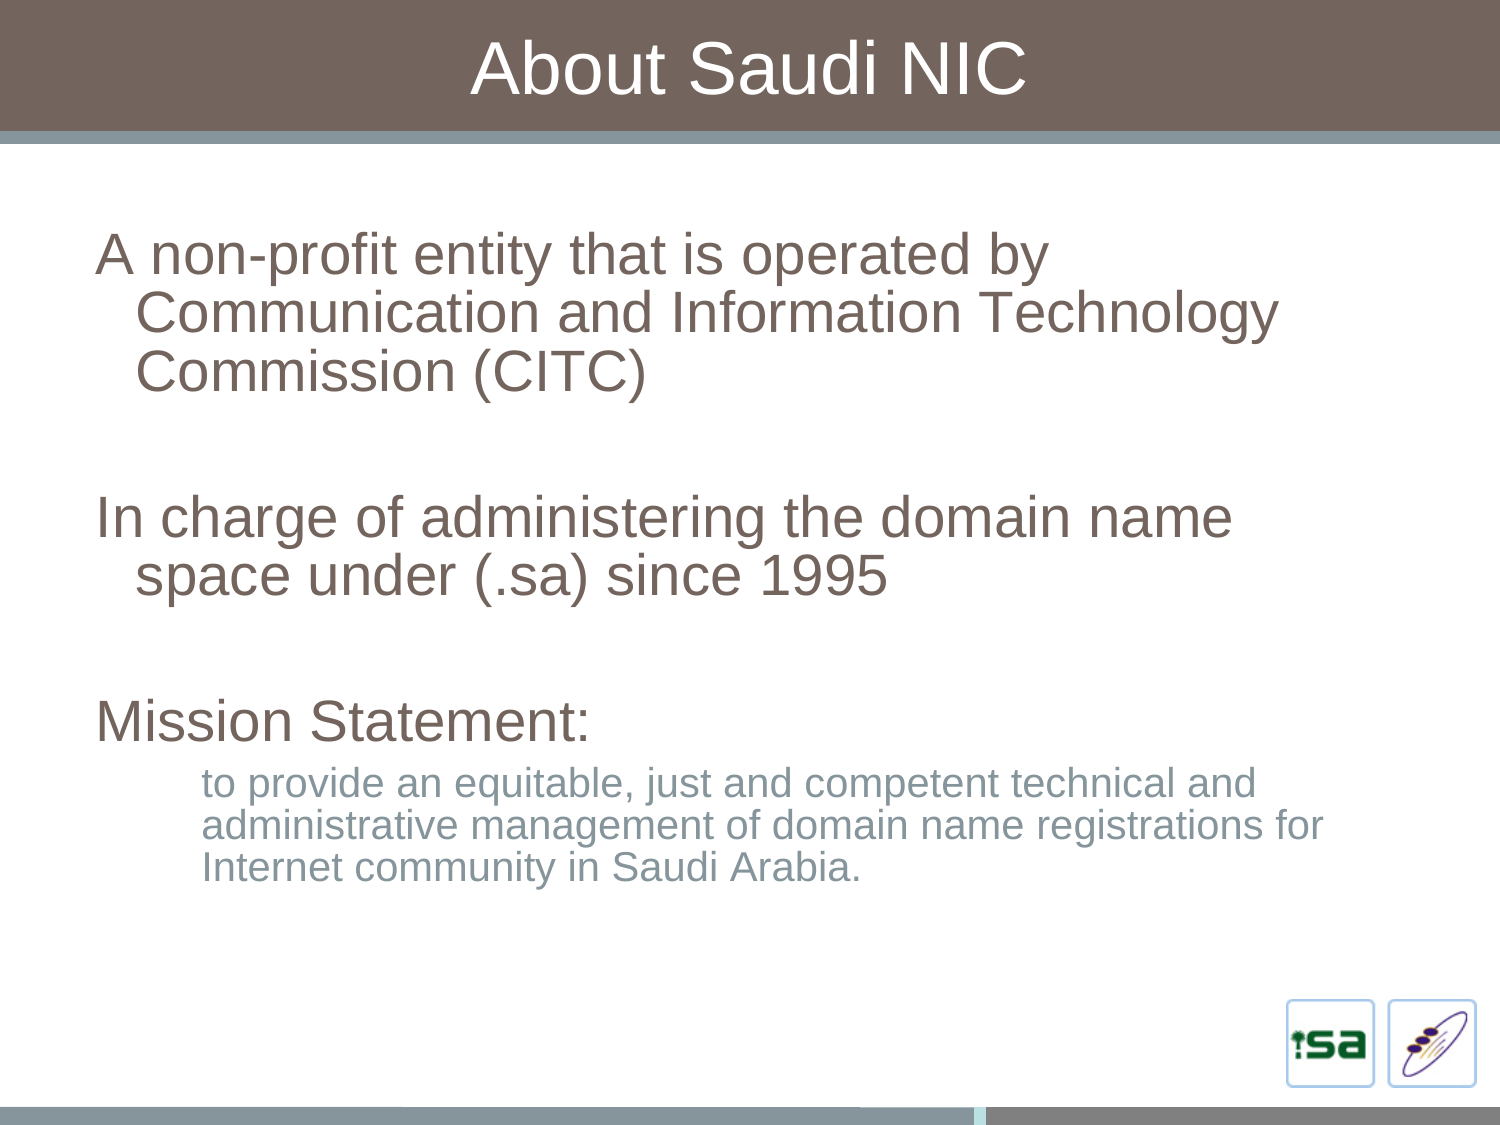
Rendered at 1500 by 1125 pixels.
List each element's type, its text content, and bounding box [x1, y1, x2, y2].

text_box About Saudi NIC [0, 0, 1500, 131]
list A non-profit entity that is operated by Communication and Information Technology Commission (CITC) In charge of administering the domain name space under (.sa) since 1995 Mission Statement: to provide an equitable, just and competent technical and administrative management of domain name registrations for Internet community in Saudi Arabia. [64, 220, 1415, 963]
picture [1286, 999, 1477, 1088]
